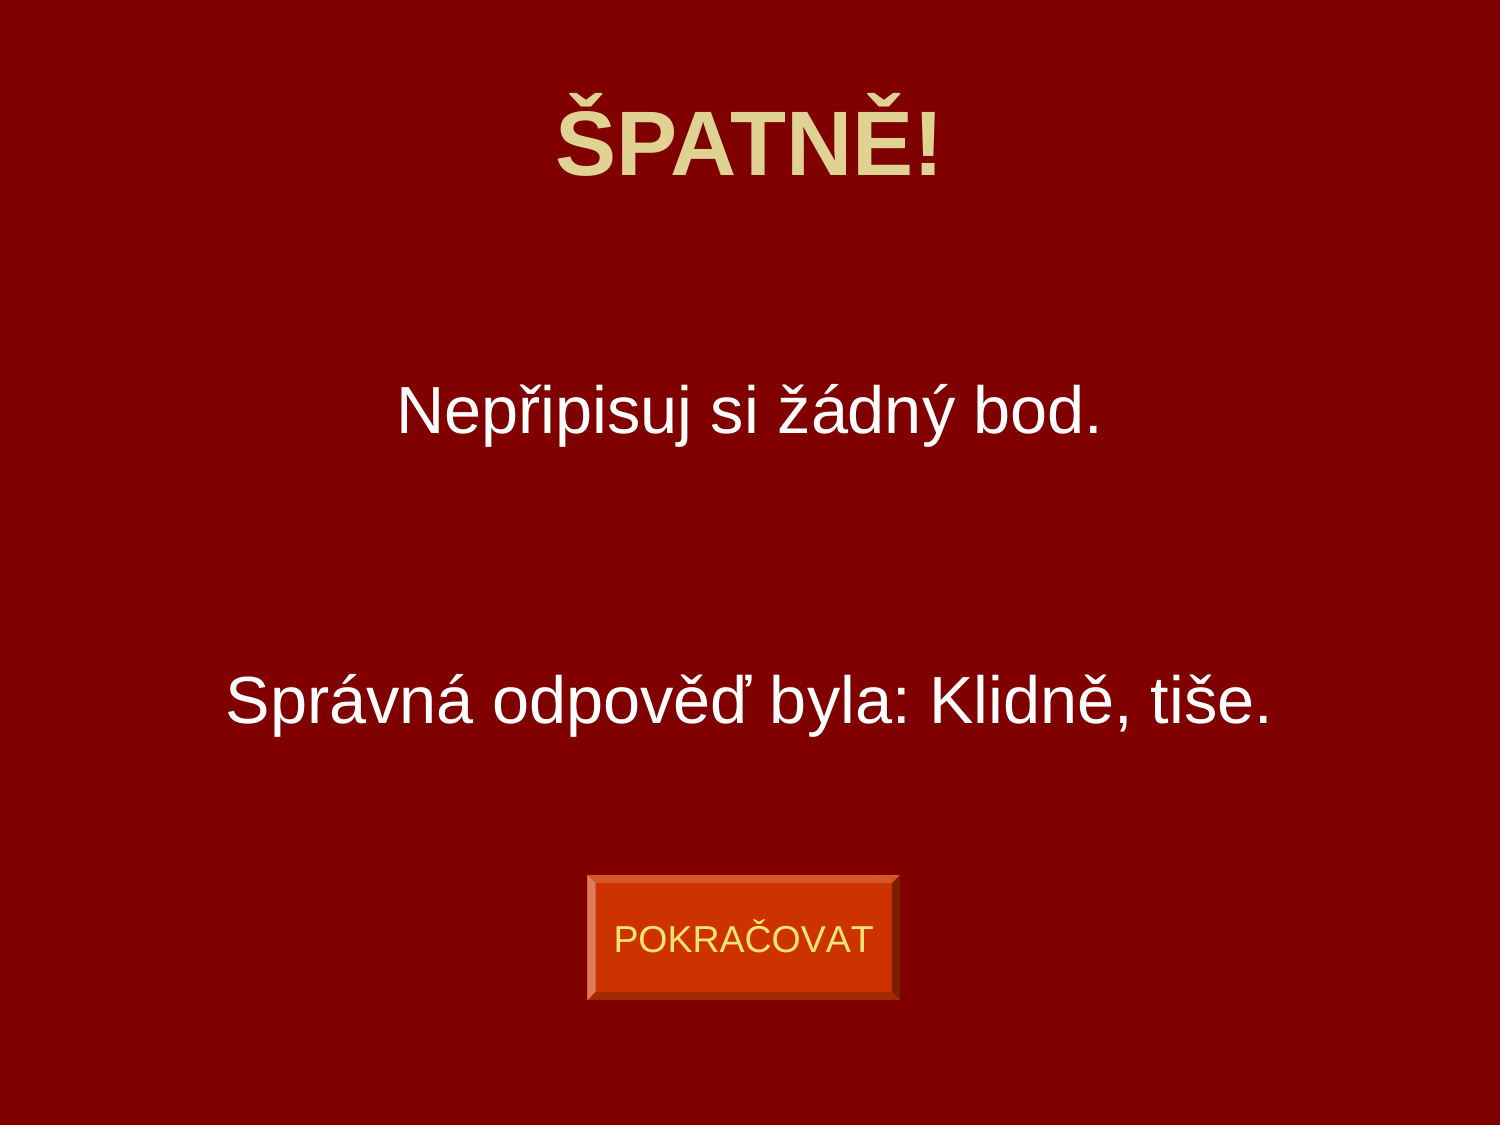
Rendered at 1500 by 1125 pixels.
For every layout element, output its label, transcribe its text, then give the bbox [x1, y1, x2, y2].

title ŠPATNĚ! [75, 45, 1426, 233]
text_box POKRAČOVAT [596, 884, 891, 991]
list Nepřipisuj si žádný bod. Správná odpověď byla: Klidně, tiše. [75, 262, 1426, 1006]
text_box Vysát jed z rány a volat 155. [589, 875, 899, 884]
